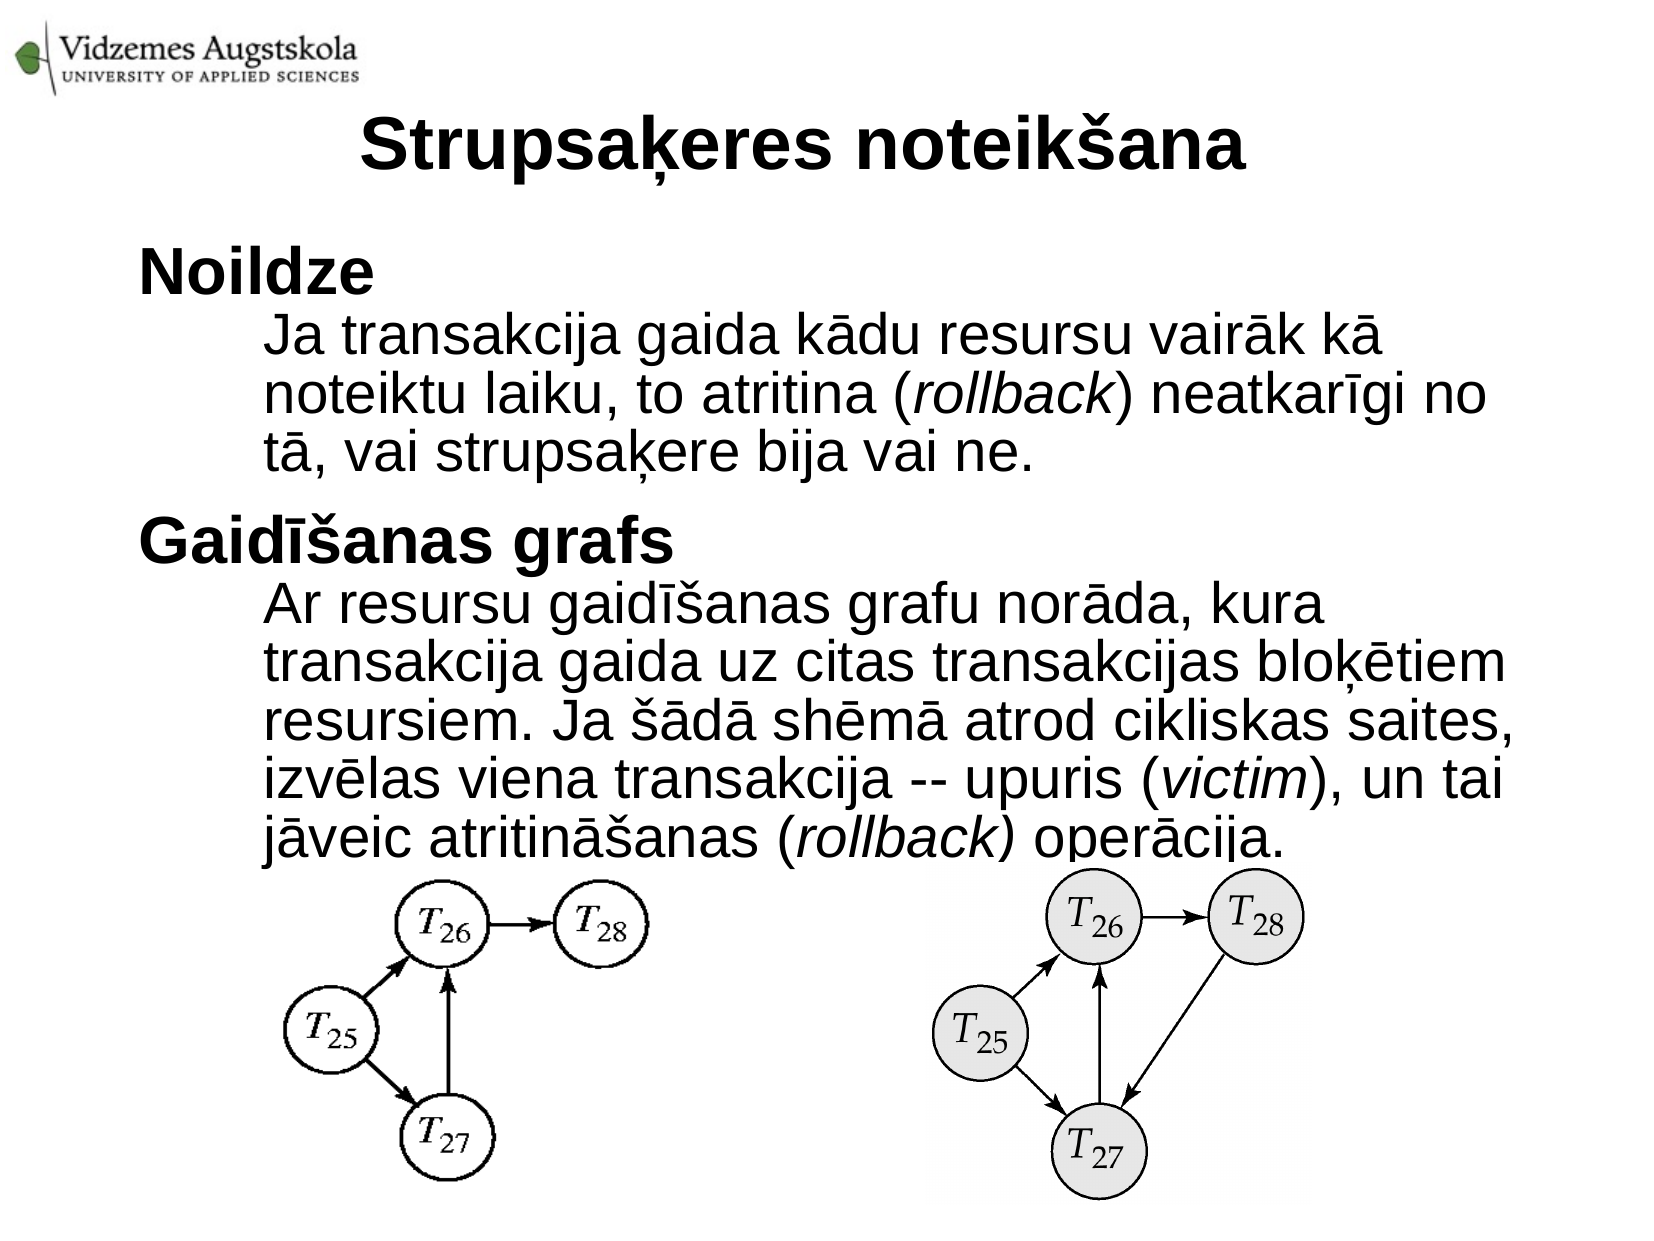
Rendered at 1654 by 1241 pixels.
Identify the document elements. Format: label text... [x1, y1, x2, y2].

title Strupsaķeres noteikšana [94, 103, 1512, 188]
list Noildze Ja transakcija gaida kādu resursu vairāk kā noteiktu laiku, to atritina (rollback) neatkarīgi no tā, vai strupsaķere bija vai ne. Gaidīšanas grafs Ar resursu gaidīšanas grafu norāda, kura transakcija gaida uz citas transakcijas bloķētiem resursiem. Ja šādā shēmā atrod cikliskas saites, izvēlas viena transakcija -- upuris (victim), un tai jāveic atritināšanas (rollback) operācija. [82, 236, 1569, 945]
picture [271, 868, 662, 1193]
picture [925, 862, 1312, 1205]
picture [5, 2, 368, 113]
